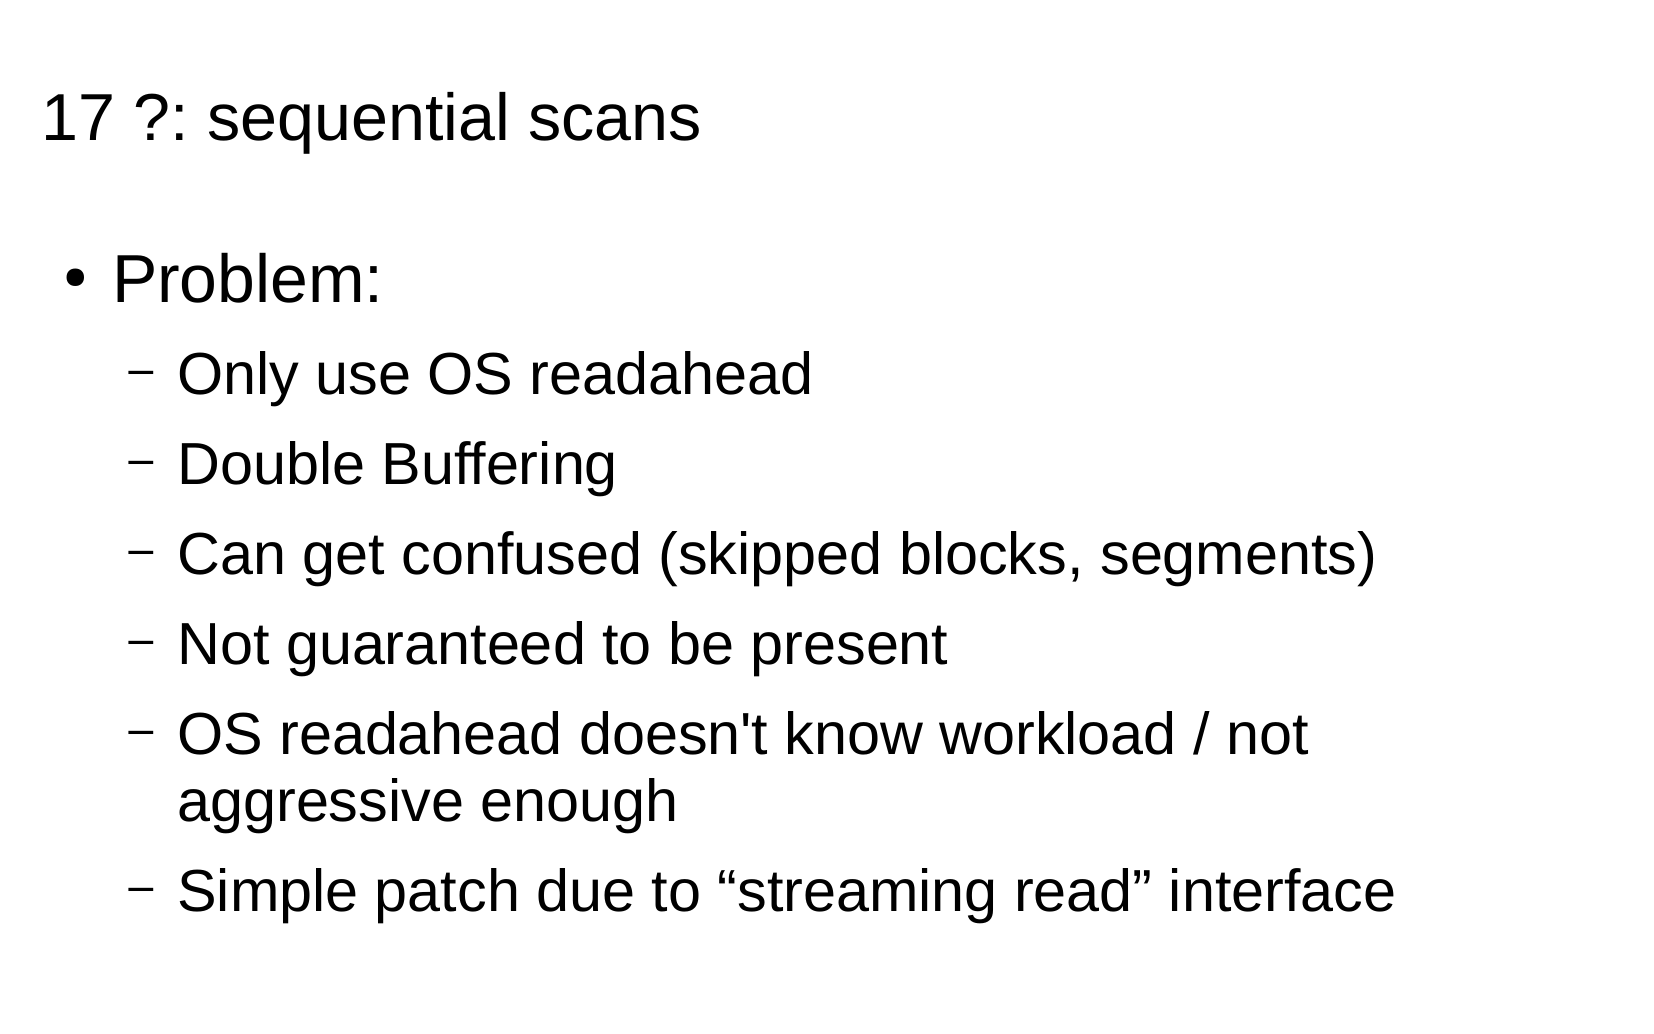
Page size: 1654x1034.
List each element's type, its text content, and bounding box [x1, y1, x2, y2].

title 17 ?: sequential scans [41, 40, 1605, 195]
list Problem: Only use OS readahead Double Buffering Can get confused (skipped blocks, segments) Not guaranteed to be present OS readahead doesn't know workload / not aggressive enough Simple patch due to “streaming read” interface [47, 241, 1605, 930]
